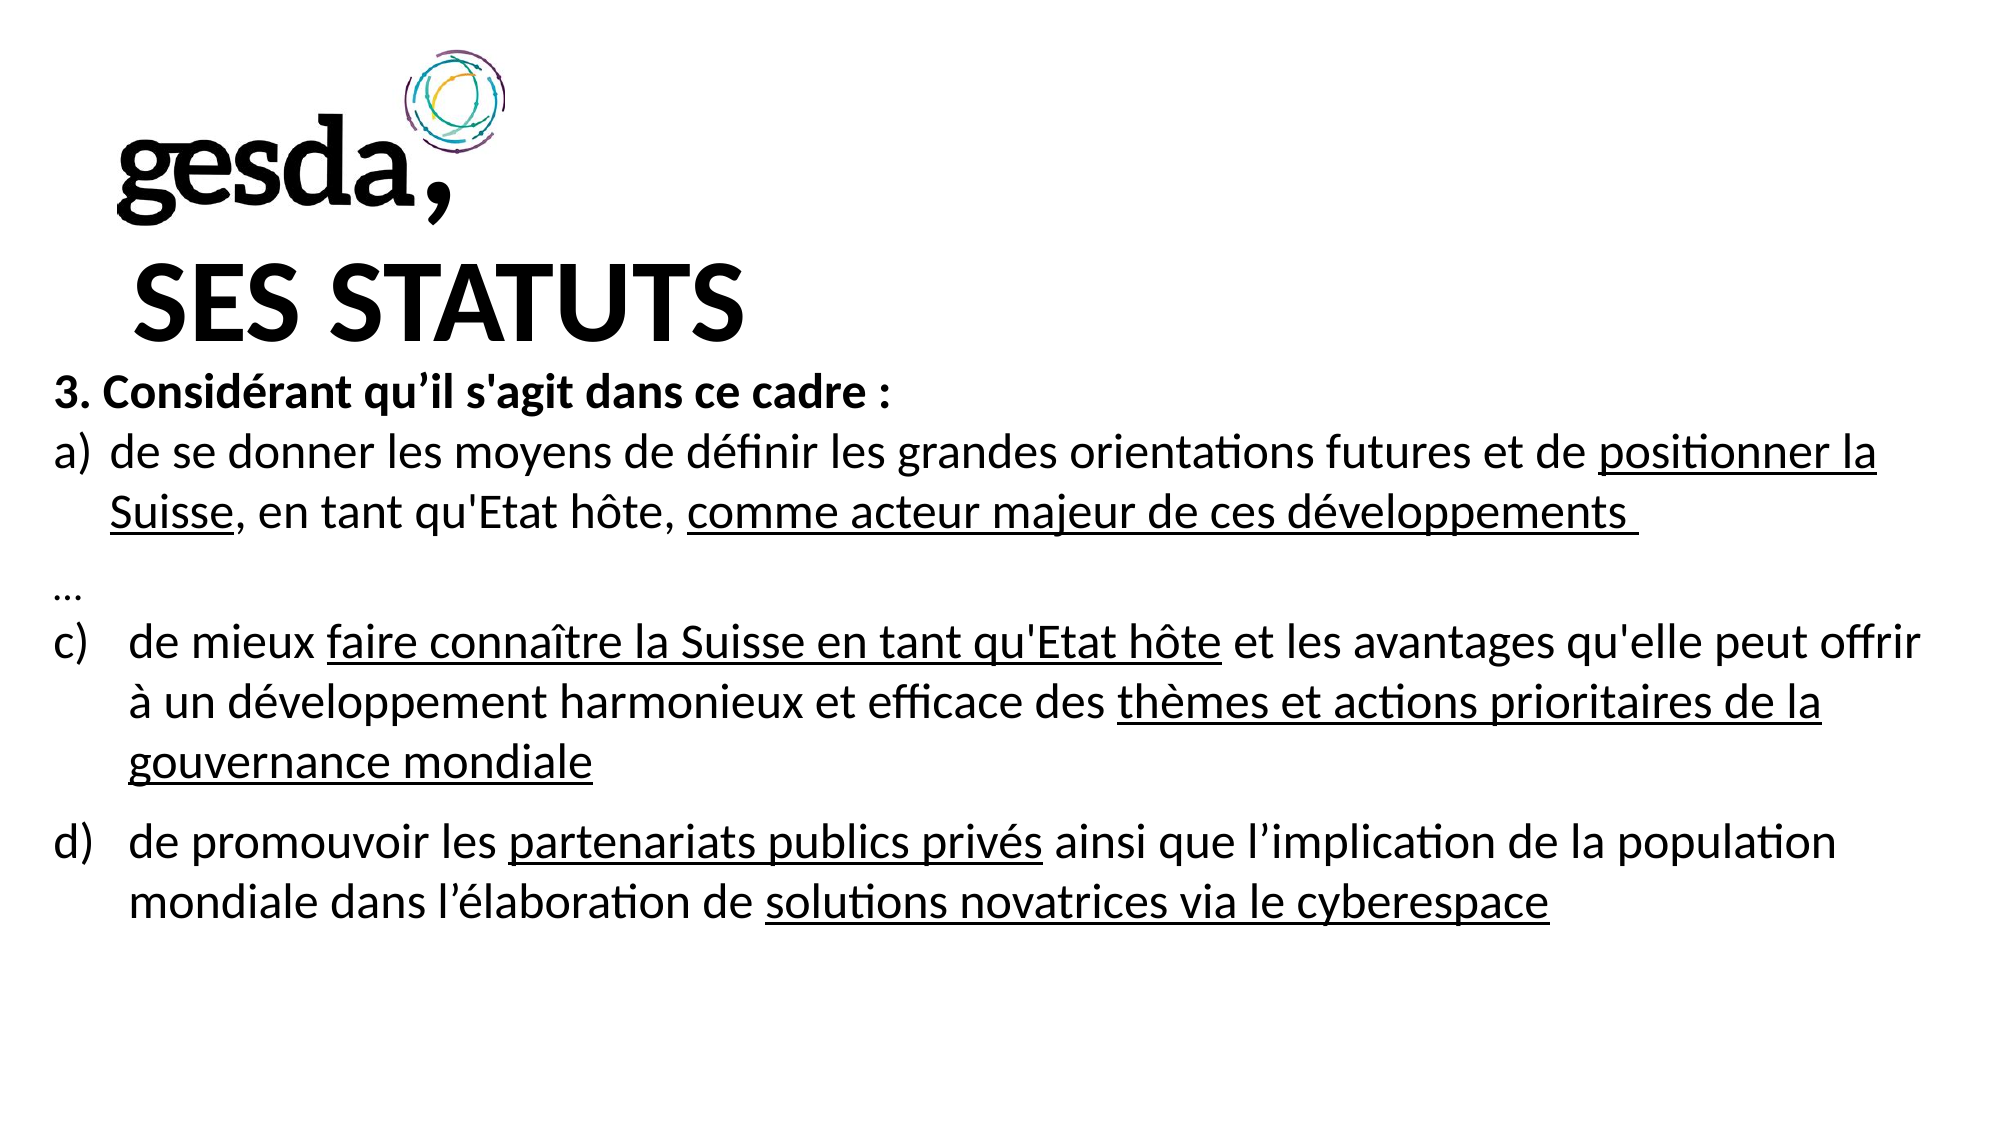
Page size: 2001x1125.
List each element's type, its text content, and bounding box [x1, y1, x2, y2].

text_box , SES STATUTS [117, 60, 1883, 350]
text_box 3. Considérant qu’il s'agit dans ce cadre : de se donner les moyens de définir les grandes orientations futures et de positionner la Suisse, en tant qu'Etat hôte, comme acteur majeur de ces développements … de mieux faire connaître la Suisse en tant qu'Etat hôte et les avantages qu'elle peut offrir à un développement harmonieux et efficace des thèmes et actions prioritaires de la gouvernance mondiale de promouvoir les partenariats publics privés ainsi que l’implication de la population mondiale dans l’élaboration de solutions novatrices via le cyberespace [38, 350, 1962, 936]
picture [117, 36, 505, 60]
